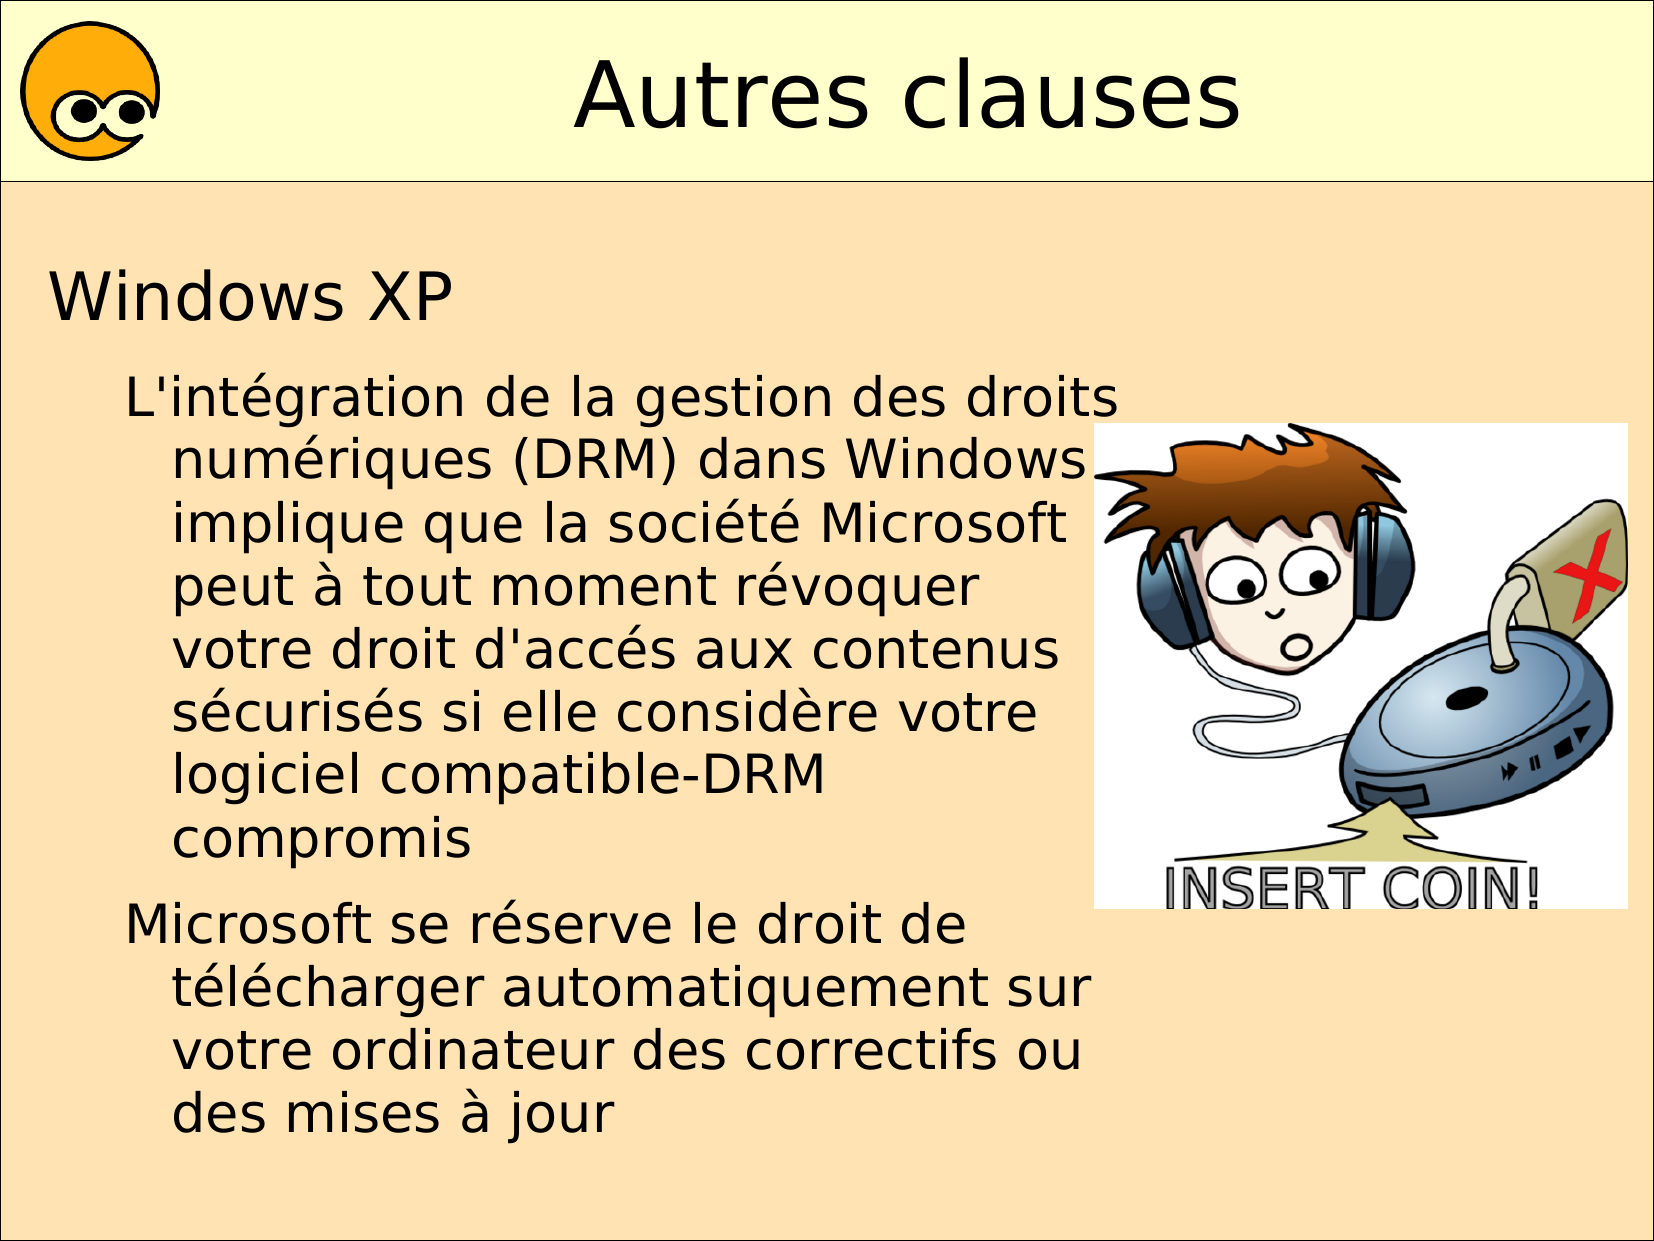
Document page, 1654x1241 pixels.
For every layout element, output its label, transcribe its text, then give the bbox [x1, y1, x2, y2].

title Autres clauses [164, 35, 1654, 156]
picture [20, 21, 160, 161]
list Windows XP L'intégration de la gestion des droits numériques (DRM) dans Windows implique que la société Microsoft peut à tout moment révoquer votre droit d'accés aux contenus sécurisés si elle considère votre logiciel compatible-DRM compromis Microsoft se réserve le droit de télécharger automatiquement sur votre ordinateur des correctifs ou des mises à jour [29, 258, 1123, 1146]
picture [1094, 423, 1628, 909]
